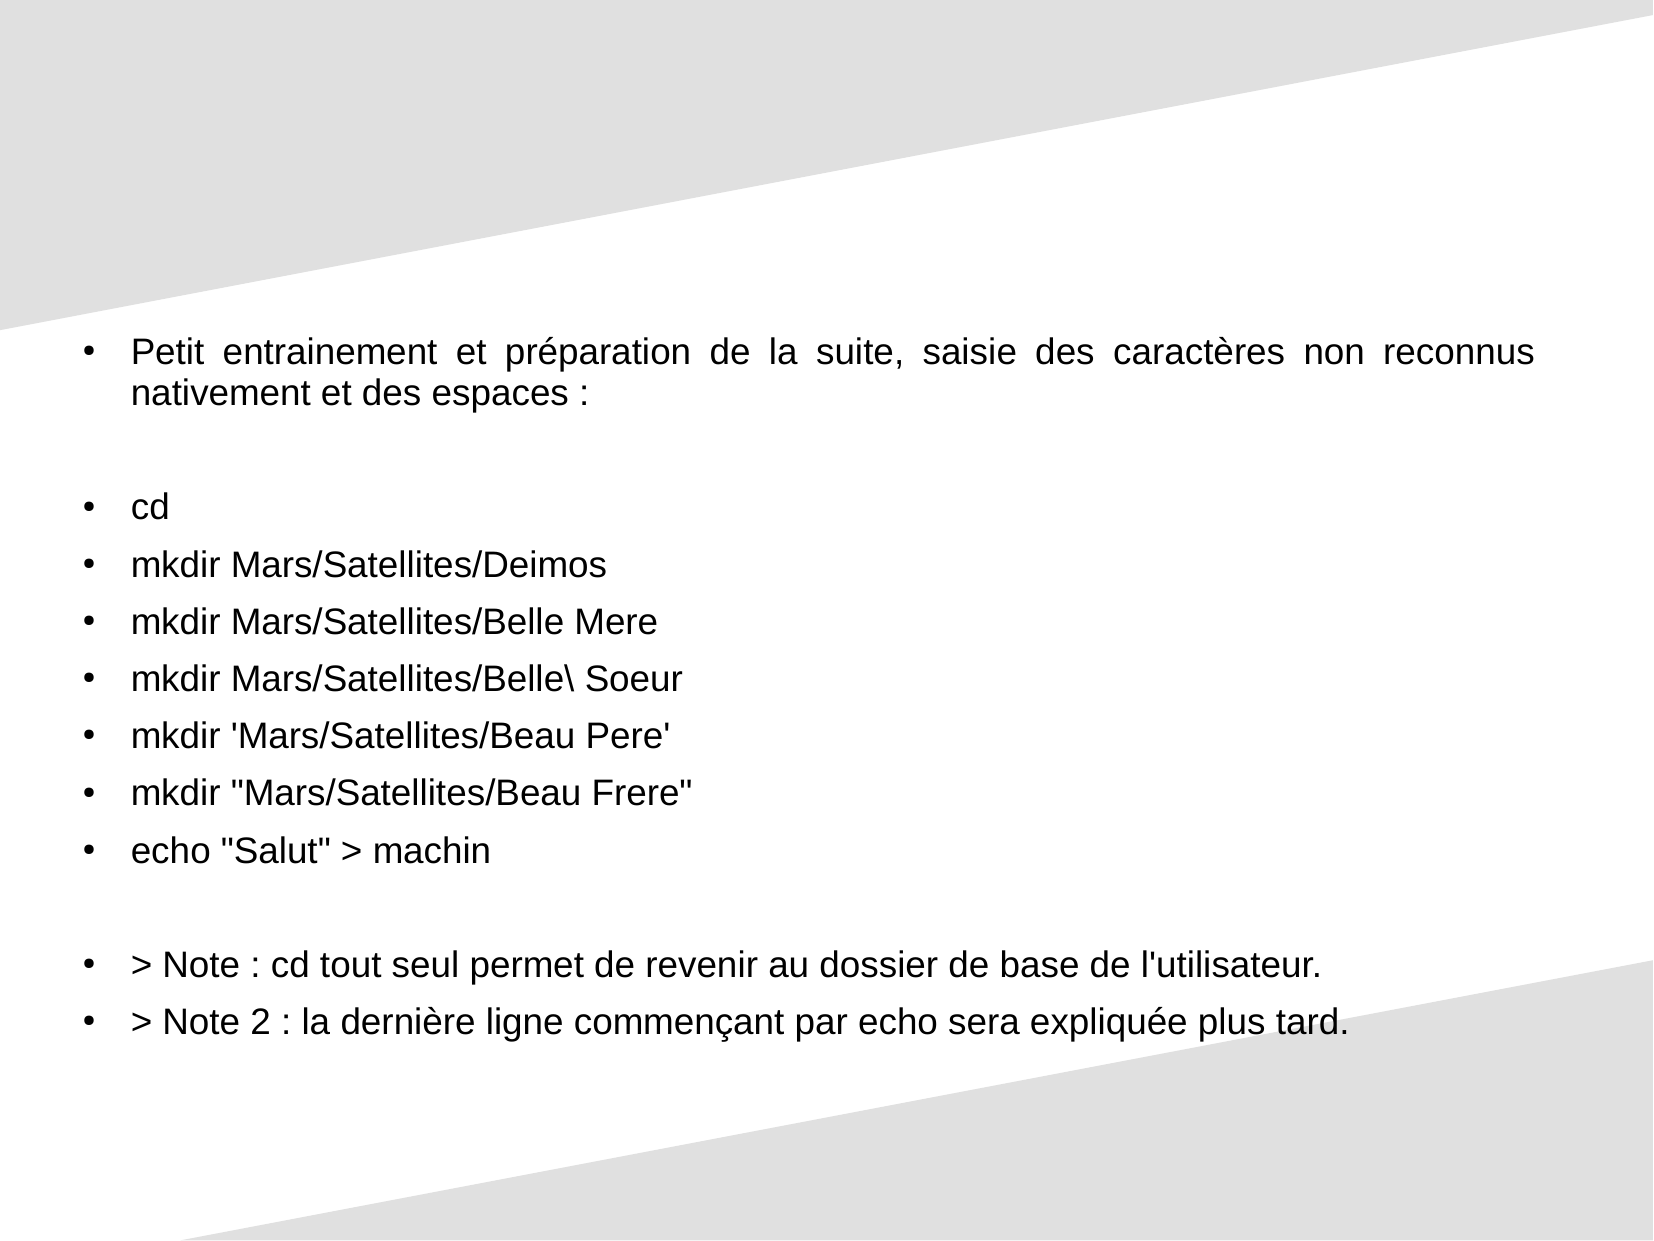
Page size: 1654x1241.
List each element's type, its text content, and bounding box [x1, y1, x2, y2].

list Petit entrainement et préparation de la suite, saisie des caractères non reconnus nativement et des espaces : cd mkdir Mars/Satellites/Deimos mkdir Mars/Satellites/Belle Mere mkdir Mars/Satellites/Belle\ Soeur mkdir 'Mars/Satellites/Beau Pere' mkdir "Mars/Satellites/Beau Frere" echo "Salut" > machin > Note : cd tout seul permet de revenir au dossier de base de l'utilisateur. > Note 2 : la dernière ligne commençant par echo sera expliquée plus tard. [82, 331, 1538, 1052]
